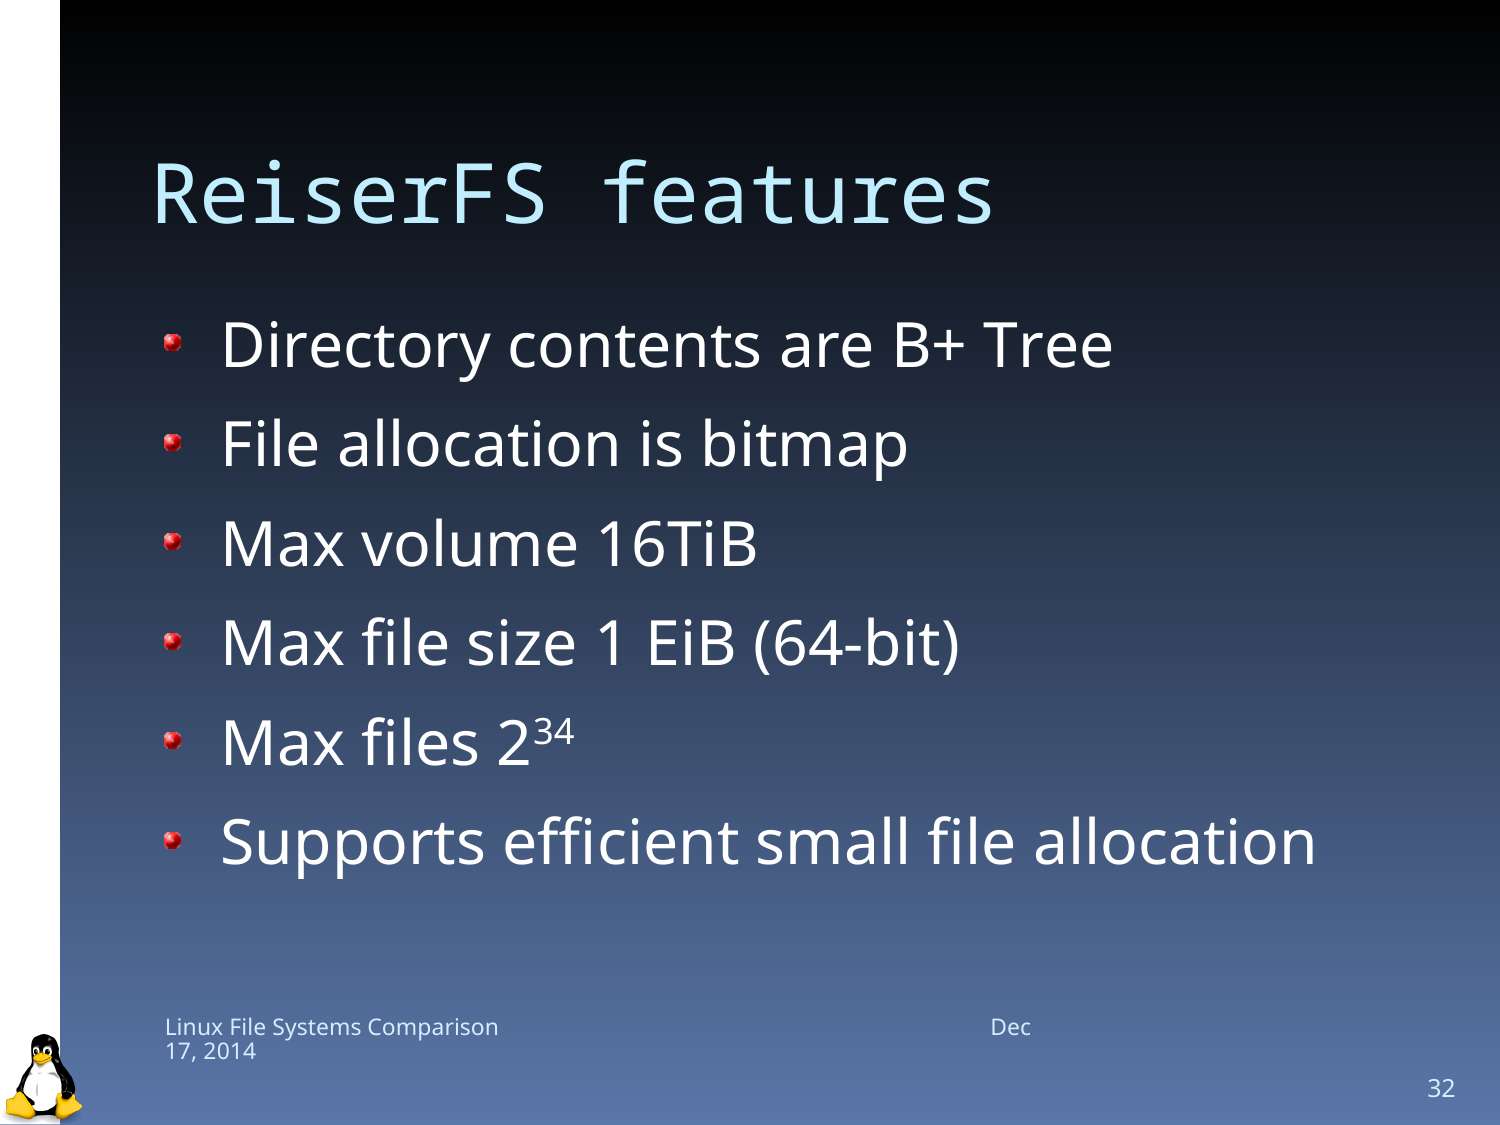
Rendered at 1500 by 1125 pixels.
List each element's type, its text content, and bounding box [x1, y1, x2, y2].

list Directory contents are B+ Tree File allocation is bitmap Max volume 16TiB Max file size 1 EiB (64-bit) Max files 234 Supports efficient small file allocation [149, 292, 1425, 961]
title ReiserFS features [149, 84, 1425, 292]
picture [0, 1034, 82, 1125]
